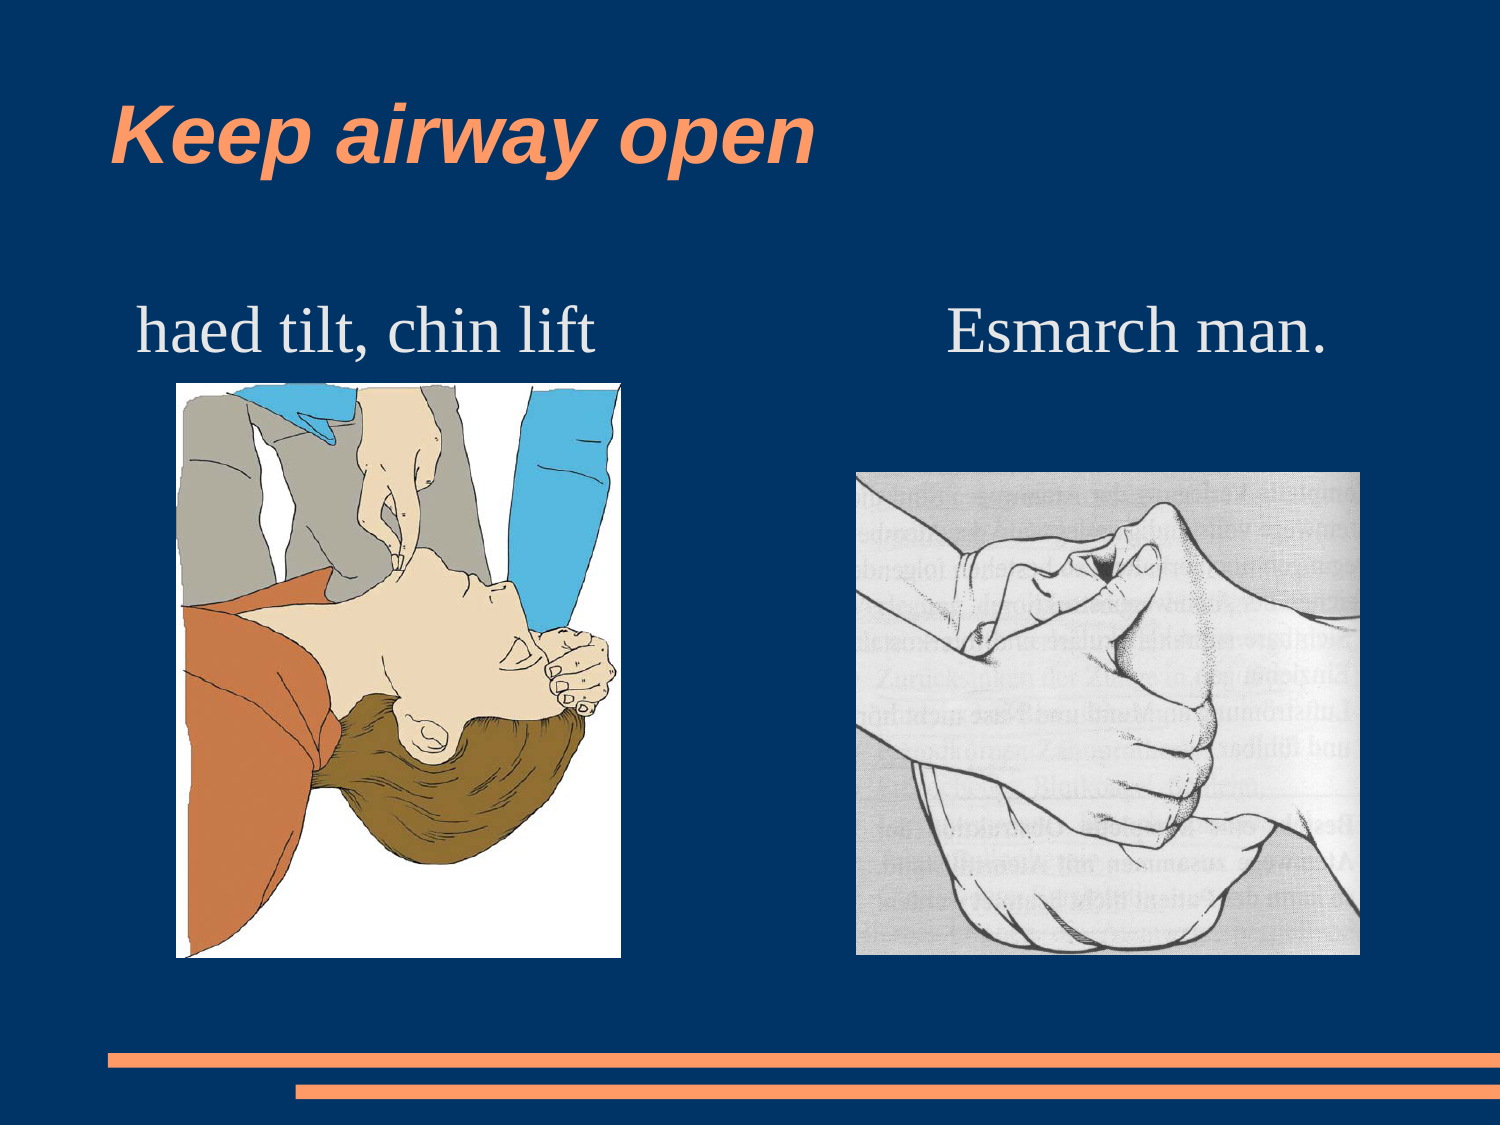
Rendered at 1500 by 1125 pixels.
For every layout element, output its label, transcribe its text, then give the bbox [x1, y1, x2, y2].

picture [176, 383, 621, 958]
picture [856, 472, 1360, 955]
list haed tilt, chin lift Esmarch man. [110, 292, 1416, 1012]
title Keep airway open [110, 49, 1391, 223]
